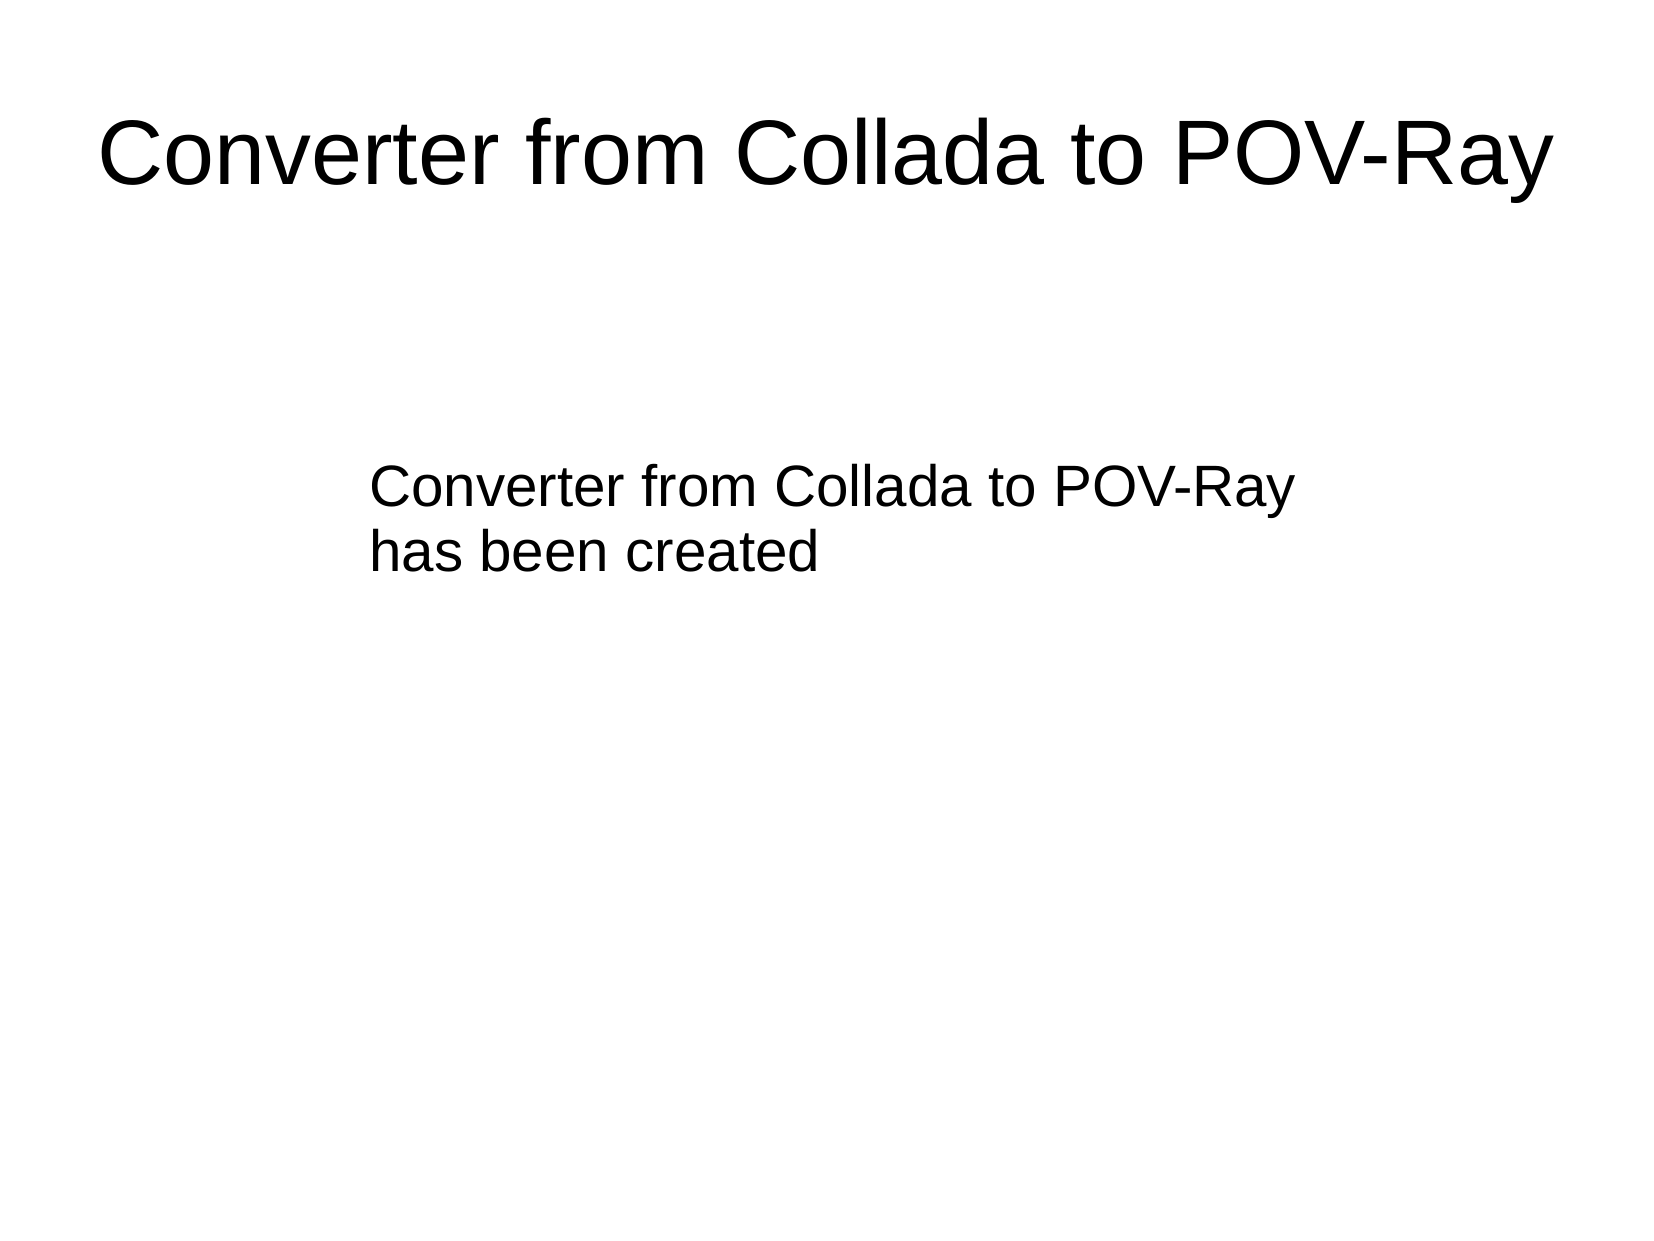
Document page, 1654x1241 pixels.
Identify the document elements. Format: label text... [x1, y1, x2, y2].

text_box Converter from Collada to POV-Ray has been created [354, 446, 1329, 591]
title Converter from Collada to POV-Ray [82, 49, 1571, 257]
